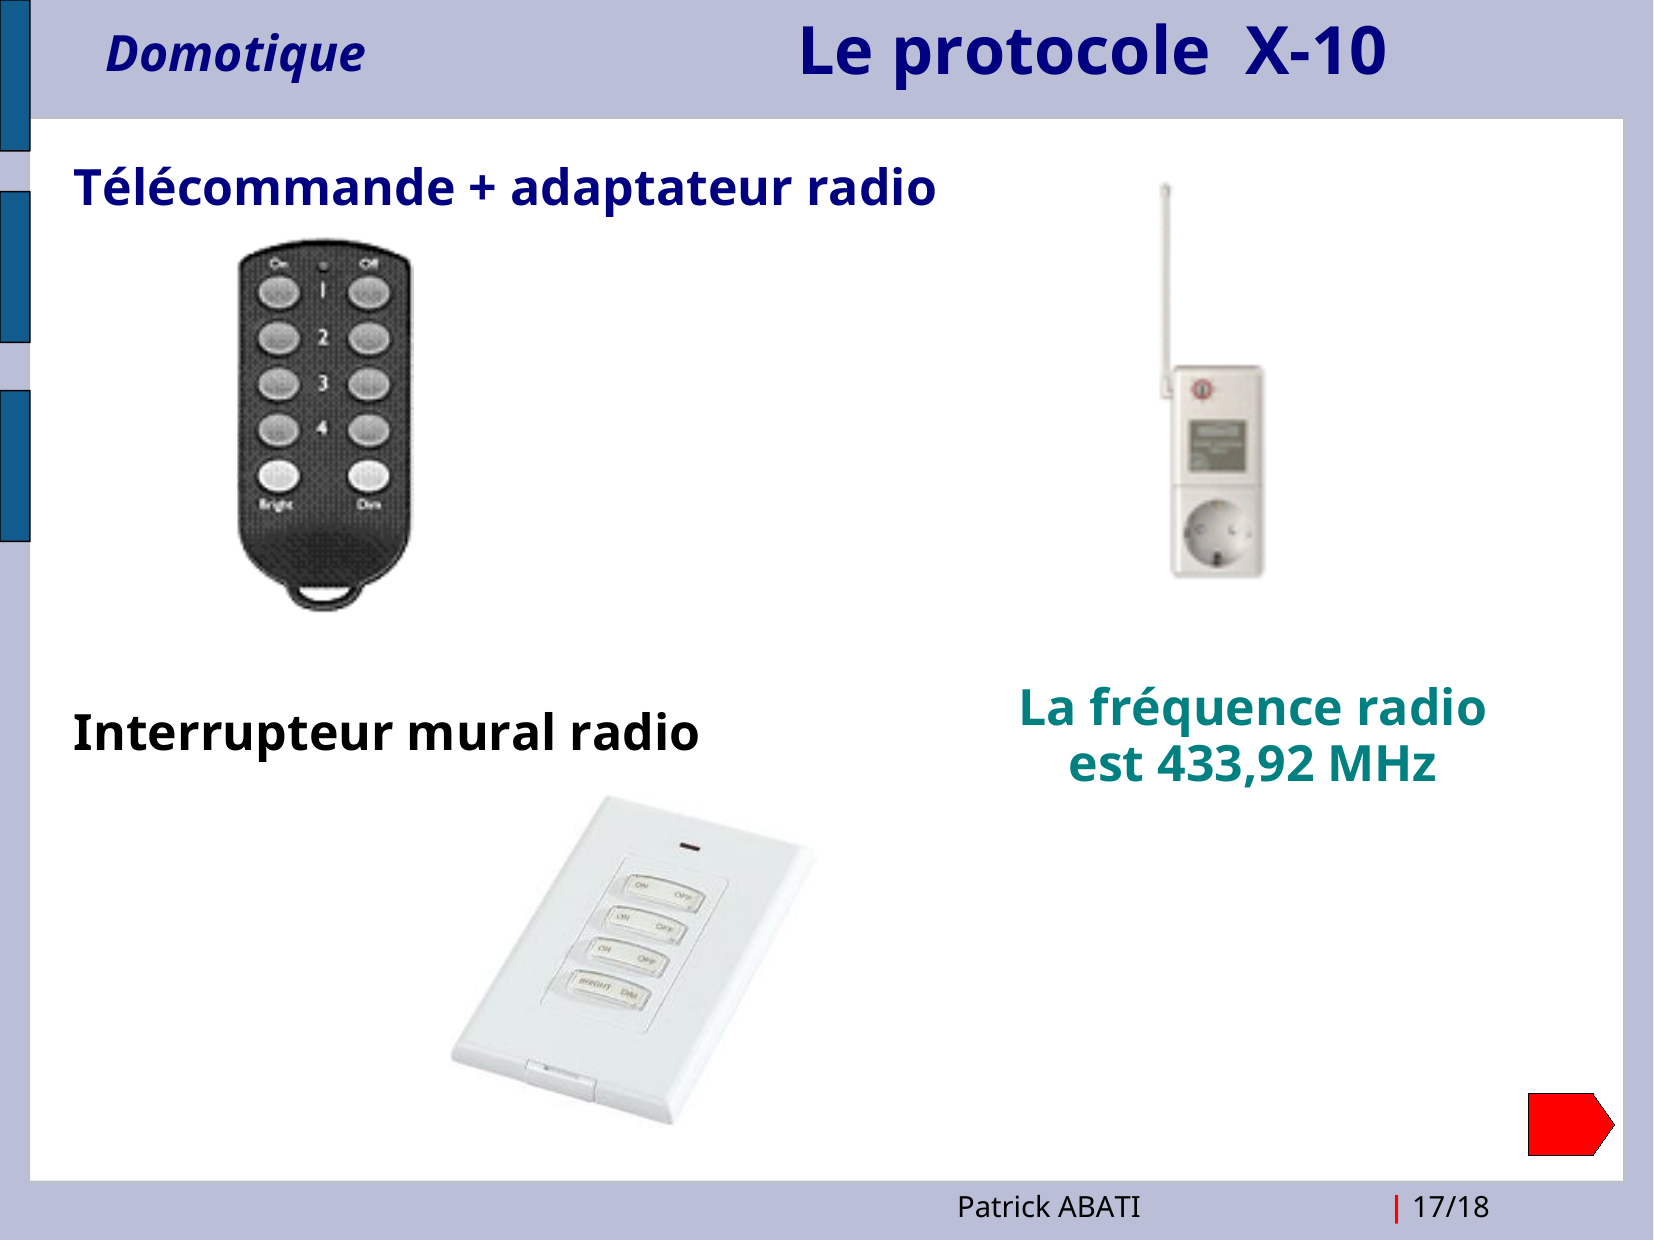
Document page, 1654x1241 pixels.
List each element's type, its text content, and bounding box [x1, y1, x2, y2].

picture [450, 793, 819, 1128]
text_box La fréquence radio est 433,92 MHz [927, 673, 1580, 800]
text_box [1528, 1093, 1615, 1156]
text_box Télécommande + adaptateur radio Interrupteur mural radio [59, 147, 1595, 1219]
